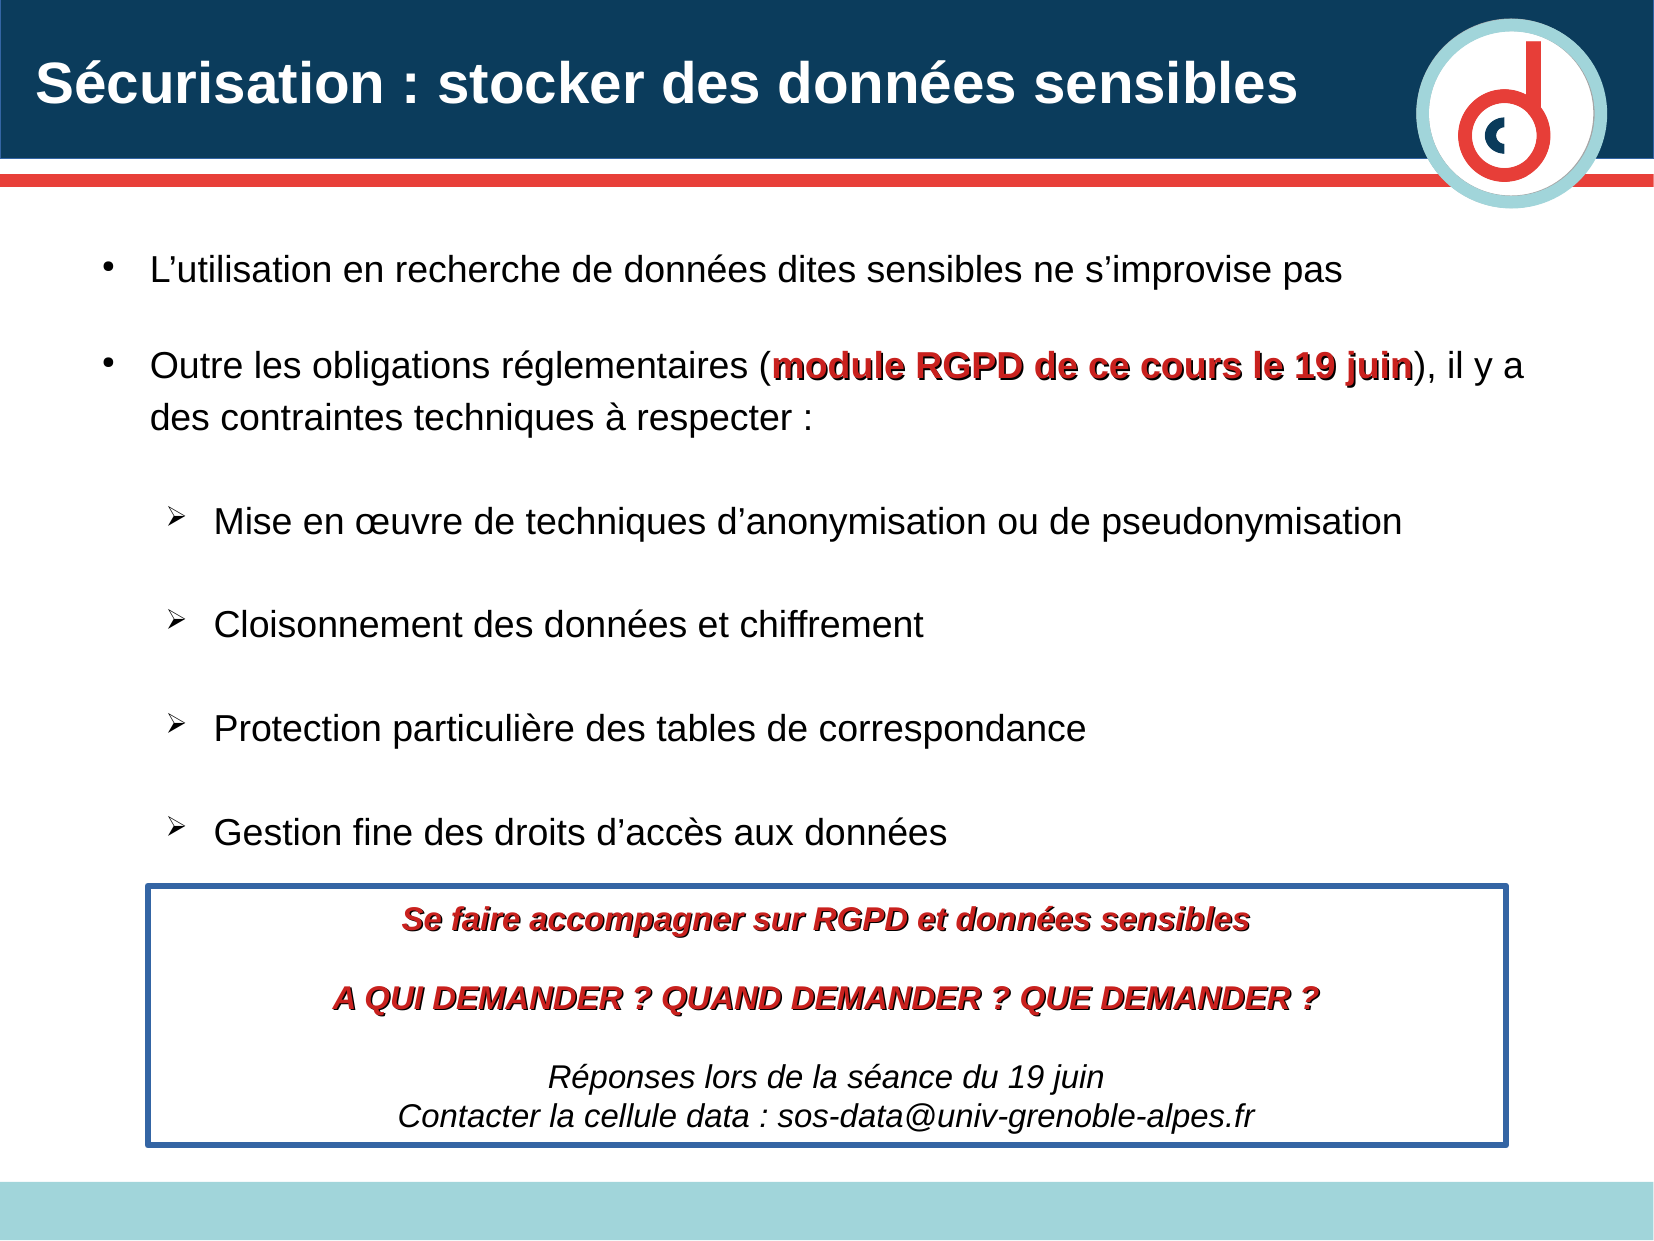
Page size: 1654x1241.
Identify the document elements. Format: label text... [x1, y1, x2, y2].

text_box L’utilisation en recherche de données dites sensibles ne s’improvise pas Outre les obligations réglementaires (module RGPD de ce cours le 19 juin), il y a des contraintes techniques à respecter : Mise en œuvre de techniques d’anonymisation ou de pseudonymisation Cloisonnement des données et chiffrement Protection particulière des tables de correspondance Gestion fine des droits d’accès aux données [71, 230, 1595, 916]
title Sécurisation : stocker des données sensibles [35, 11, 1506, 159]
text_box Se faire accompagner sur RGPD et données sensibles A QUI DEMANDER ? QUAND DEMANDER ? QUE DEMANDER ? Réponses lors de la séance du 19 juin Contacter la cellule data : sos-data@univ-grenoble-alpes.fr [147, 885, 1506, 1146]
